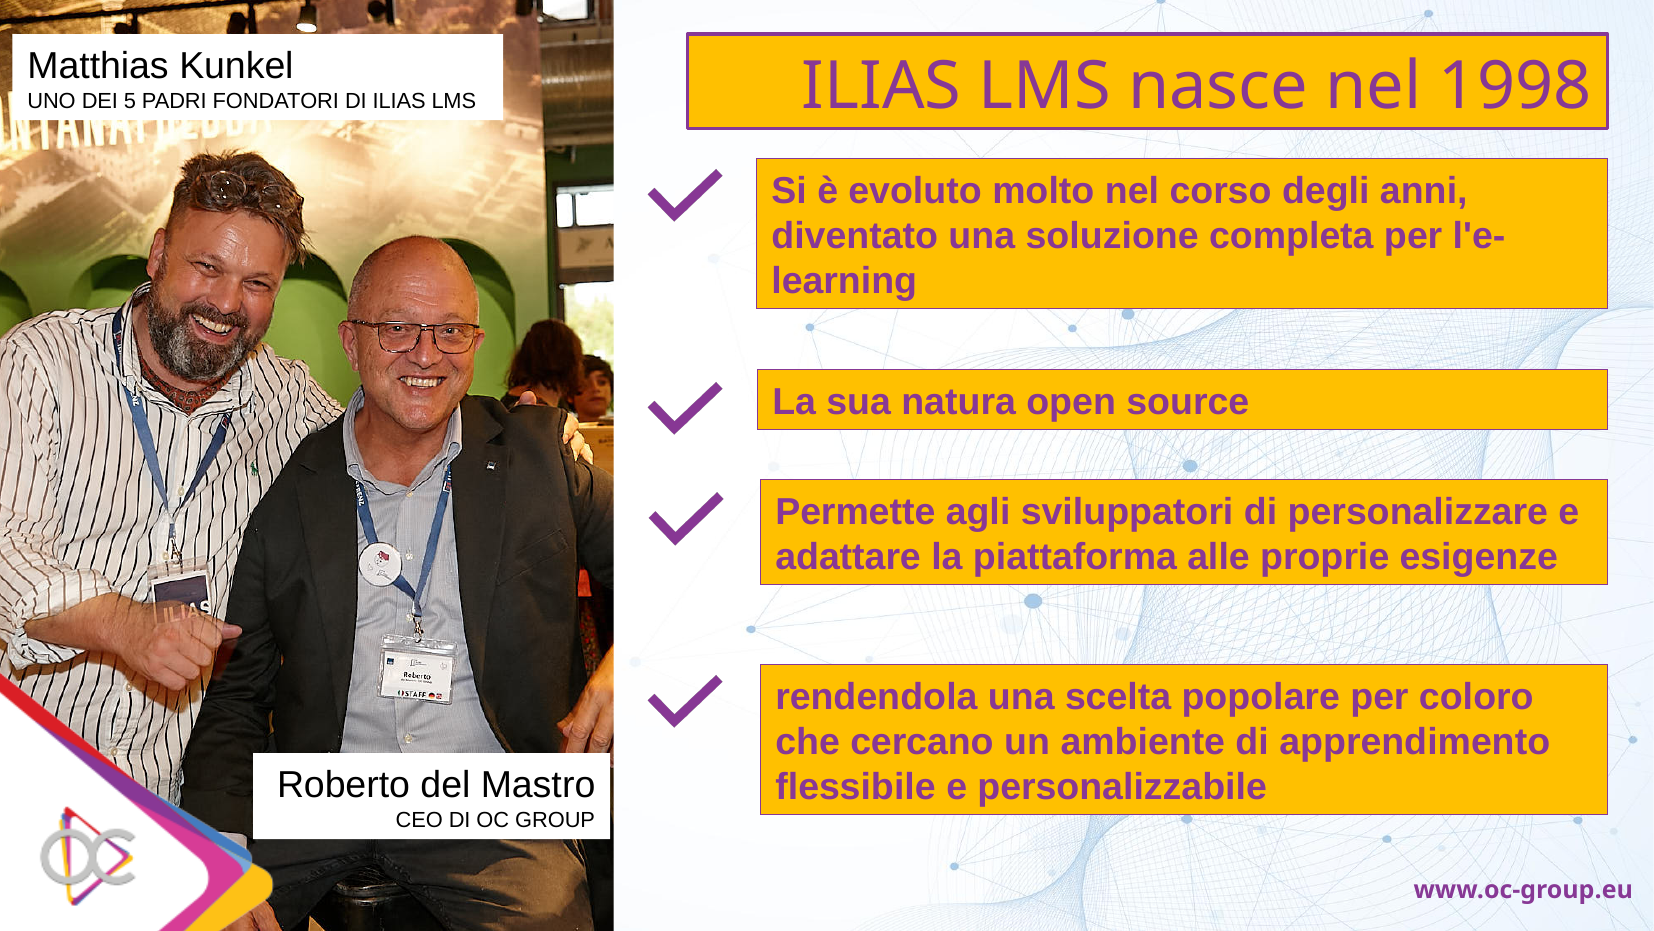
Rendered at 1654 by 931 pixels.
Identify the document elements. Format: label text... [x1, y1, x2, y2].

text_box Si è evoluto molto nel corso degli anni, diventato una soluzione completa per l'e-learning [756, 158, 1608, 309]
text_box rendendola una scelta popolare per coloro che cercano un ambiente di apprendimento flessibile e personalizzabile [760, 664, 1608, 815]
text_box Roberto del Mastro CEO DI OC GROUP [253, 753, 611, 840]
text_box Matthias Kunkel UNO DEI 5 PADRI FONDATORI DI ILIAS LMS [12, 34, 504, 121]
text_box ILIAS LMS nasce nel 1998 [687, 34, 1608, 129]
text_box Permette agli sviluppatori di personalizzare e adattare la piattaforma alle proprie esigenze [760, 479, 1608, 585]
text_box La sua natura open source [757, 369, 1608, 430]
picture [0, 0, 1654, 931]
text_box www.oc-group.eu [1398, 866, 1654, 916]
